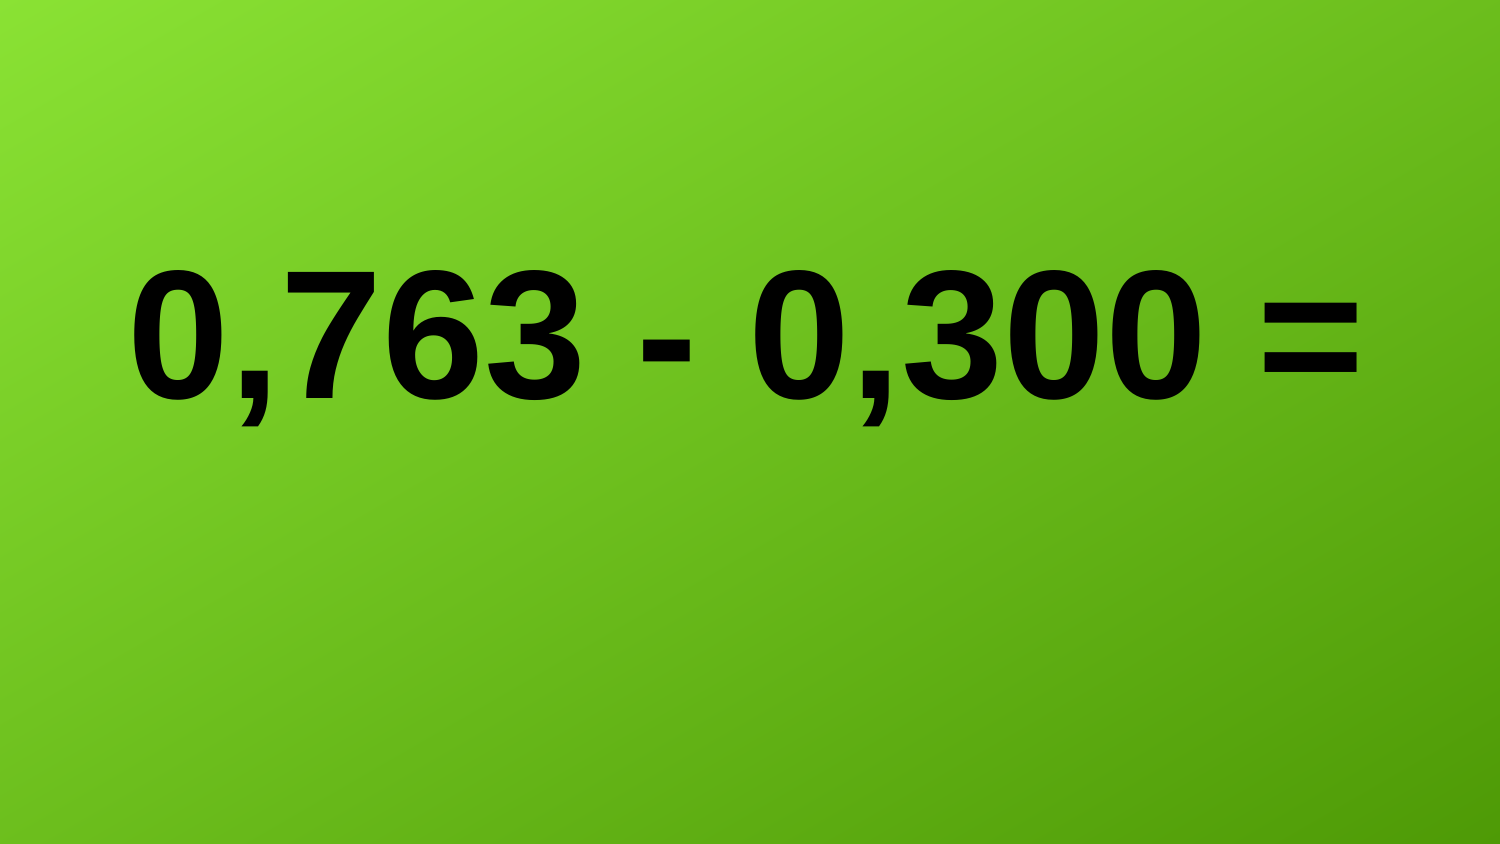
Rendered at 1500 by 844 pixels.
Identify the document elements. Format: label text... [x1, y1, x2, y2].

title 0,763 - 0,300 = [112, 259, 1388, 451]
